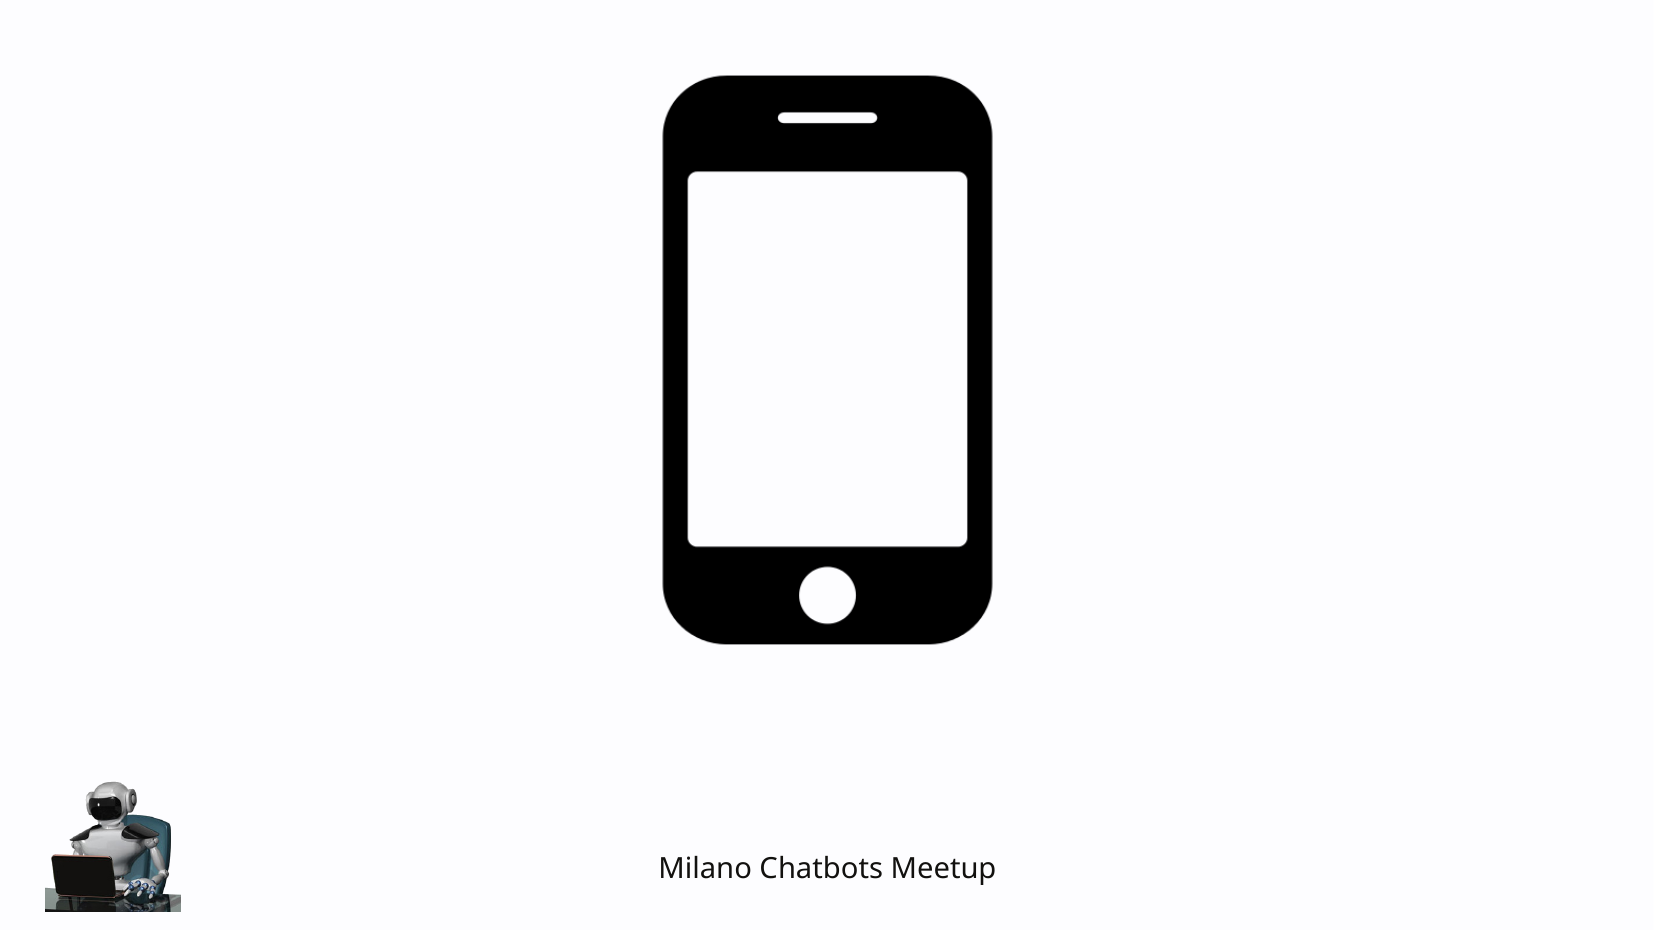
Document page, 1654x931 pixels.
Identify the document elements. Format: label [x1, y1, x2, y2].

picture [512, 44, 1143, 676]
picture [45, 777, 181, 912]
